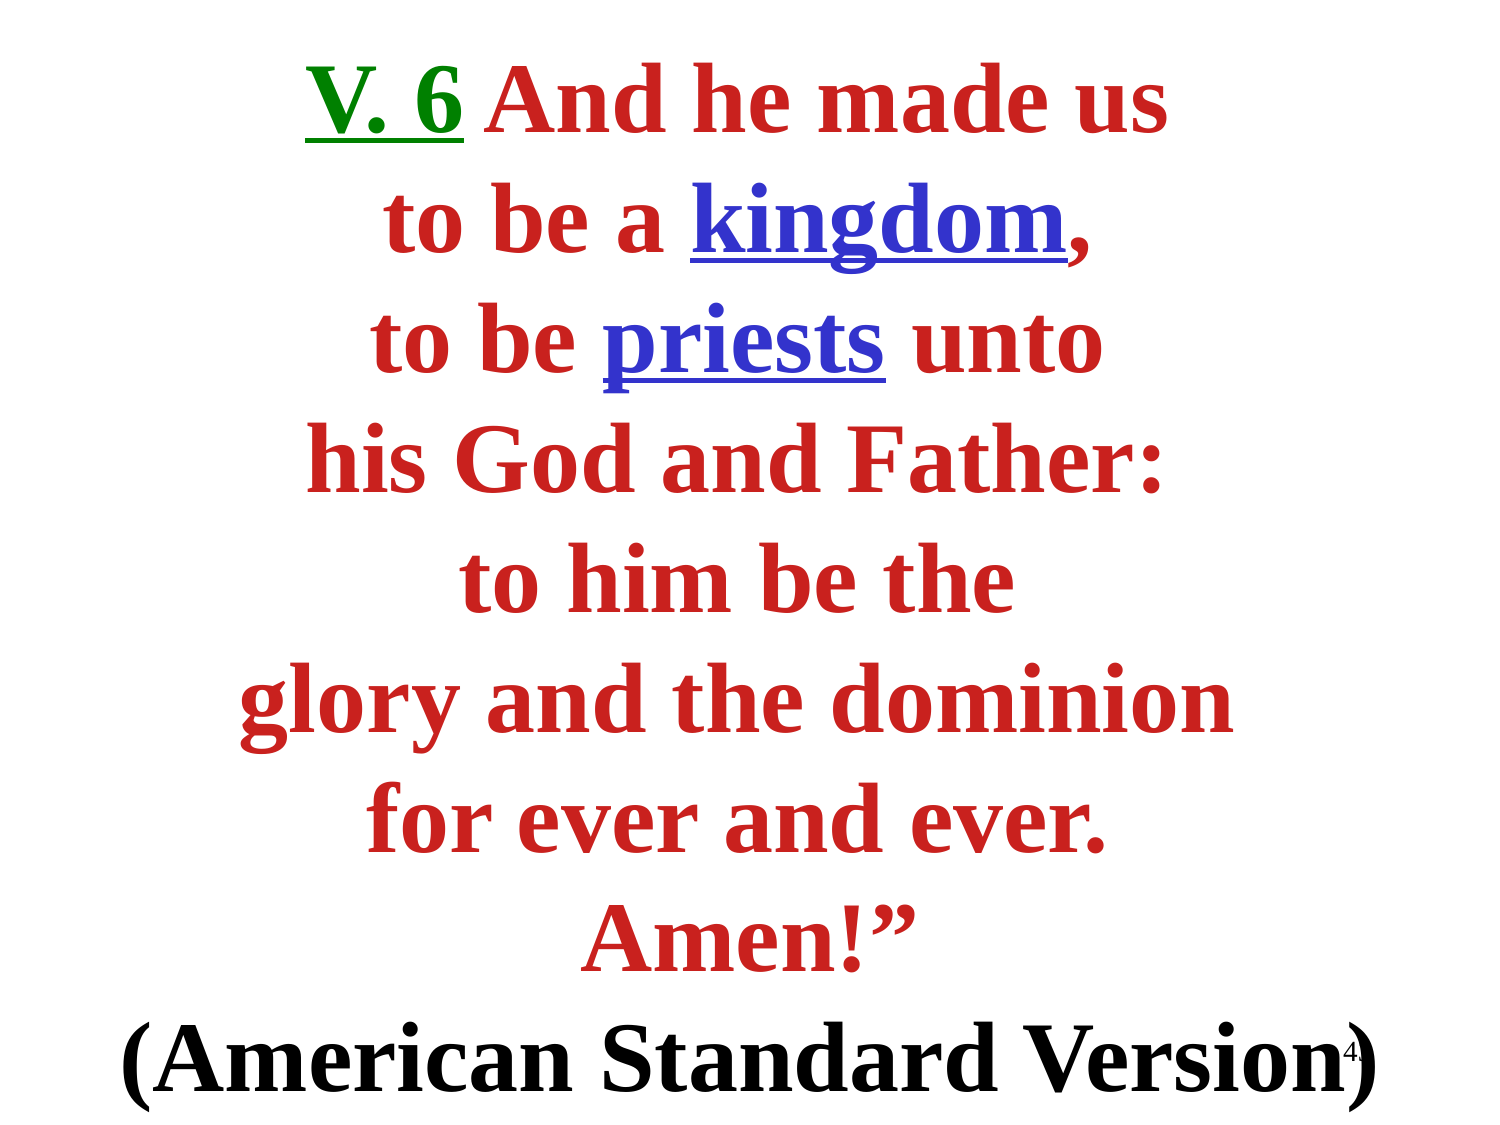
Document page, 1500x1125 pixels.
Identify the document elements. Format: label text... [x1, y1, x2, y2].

text_box V. 6 And he made us to be a kingdom, to be priests unto his God and Father: to him be the glory and the dominion for ever and ever. Amen!” (American Standard Version) [0, 24, 1500, 1120]
